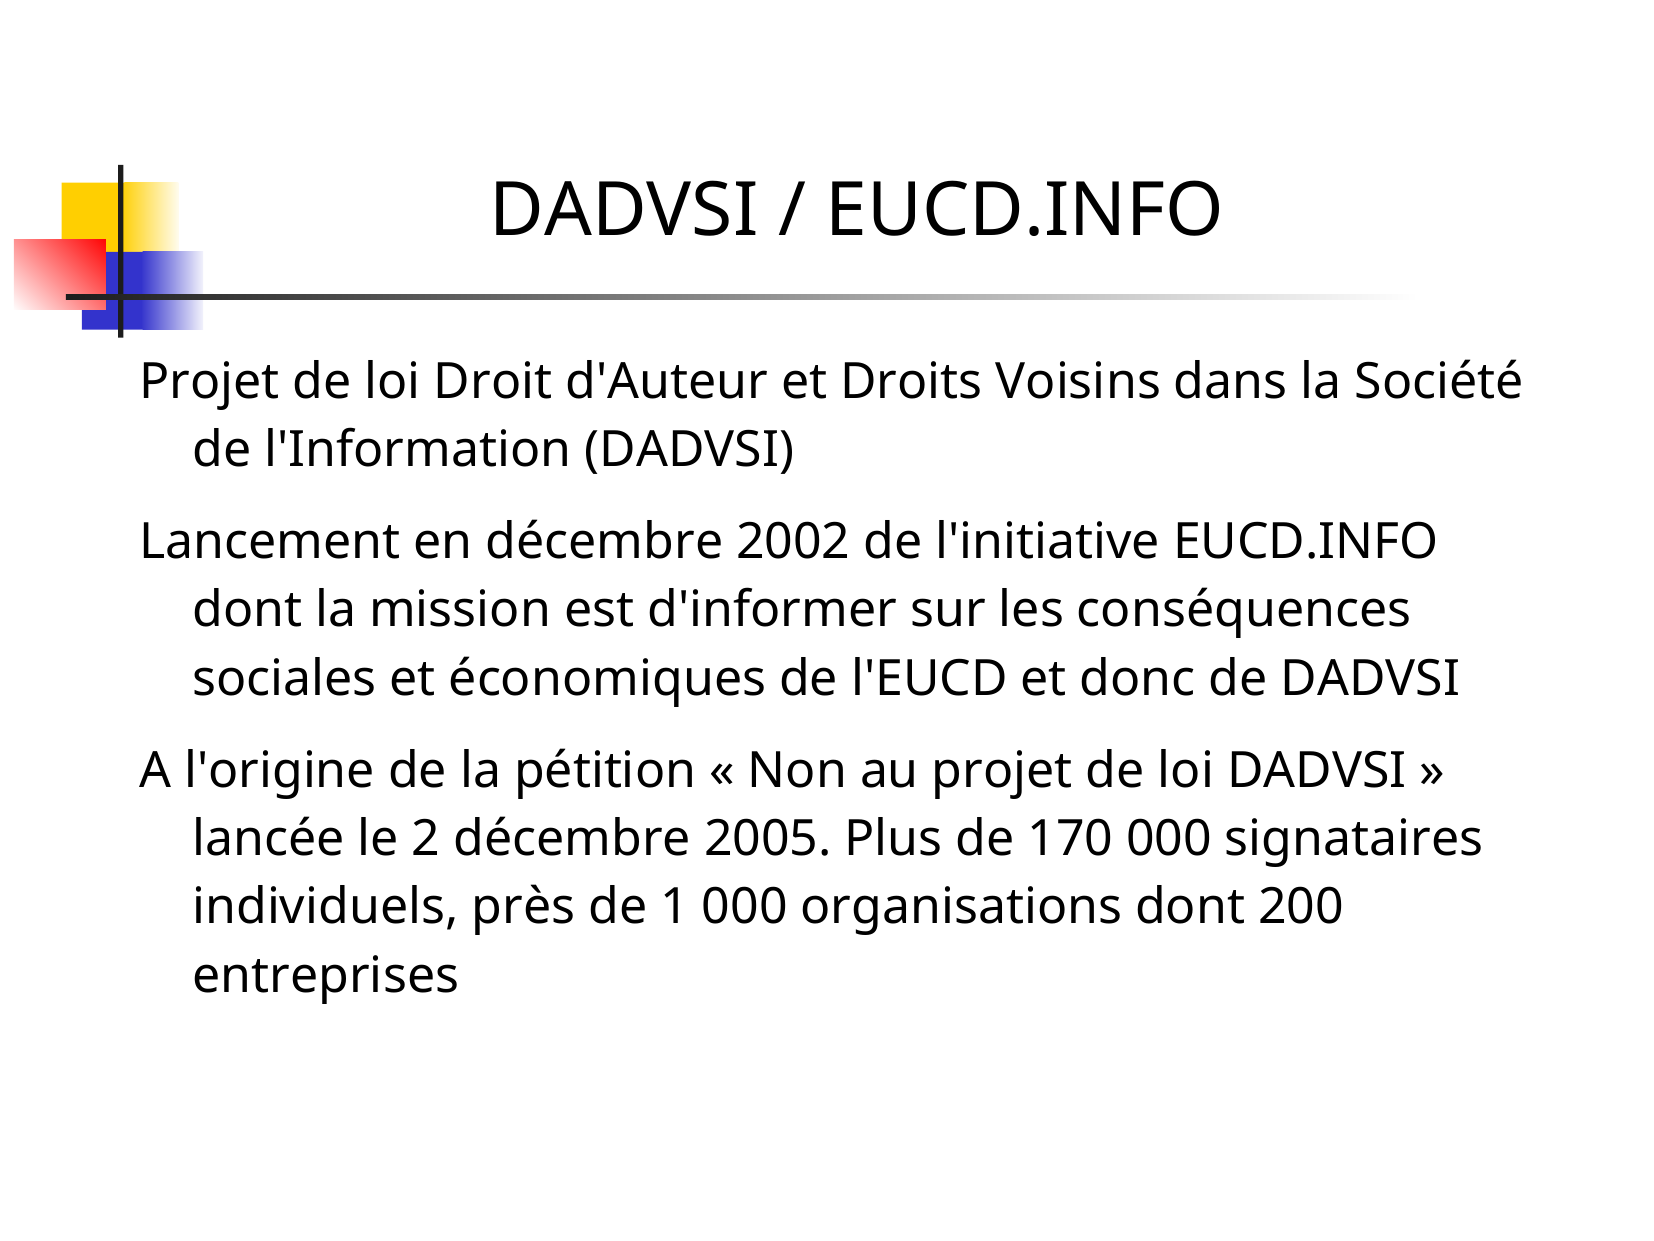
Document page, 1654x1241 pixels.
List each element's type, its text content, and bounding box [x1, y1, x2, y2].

list Projet de loi Droit d'Auteur et Droits Voisins dans la Société de l'Information (DADVSI) Lancement en décembre 2002 de l'initiative EUCD.INFO dont la mission est d'informer sur les conséquences sociales et économiques de l'EUCD et donc de DADVSI A l'origine de la pétition « Non au projet de loi DADVSI » lancée le 2 décembre 2005. Plus de 170 000 signataires individuels, près de 1 000 organisations dont 200 entreprises [121, 344, 1534, 1112]
title DADVSI / EUCD.INFO [121, 110, 1534, 303]
